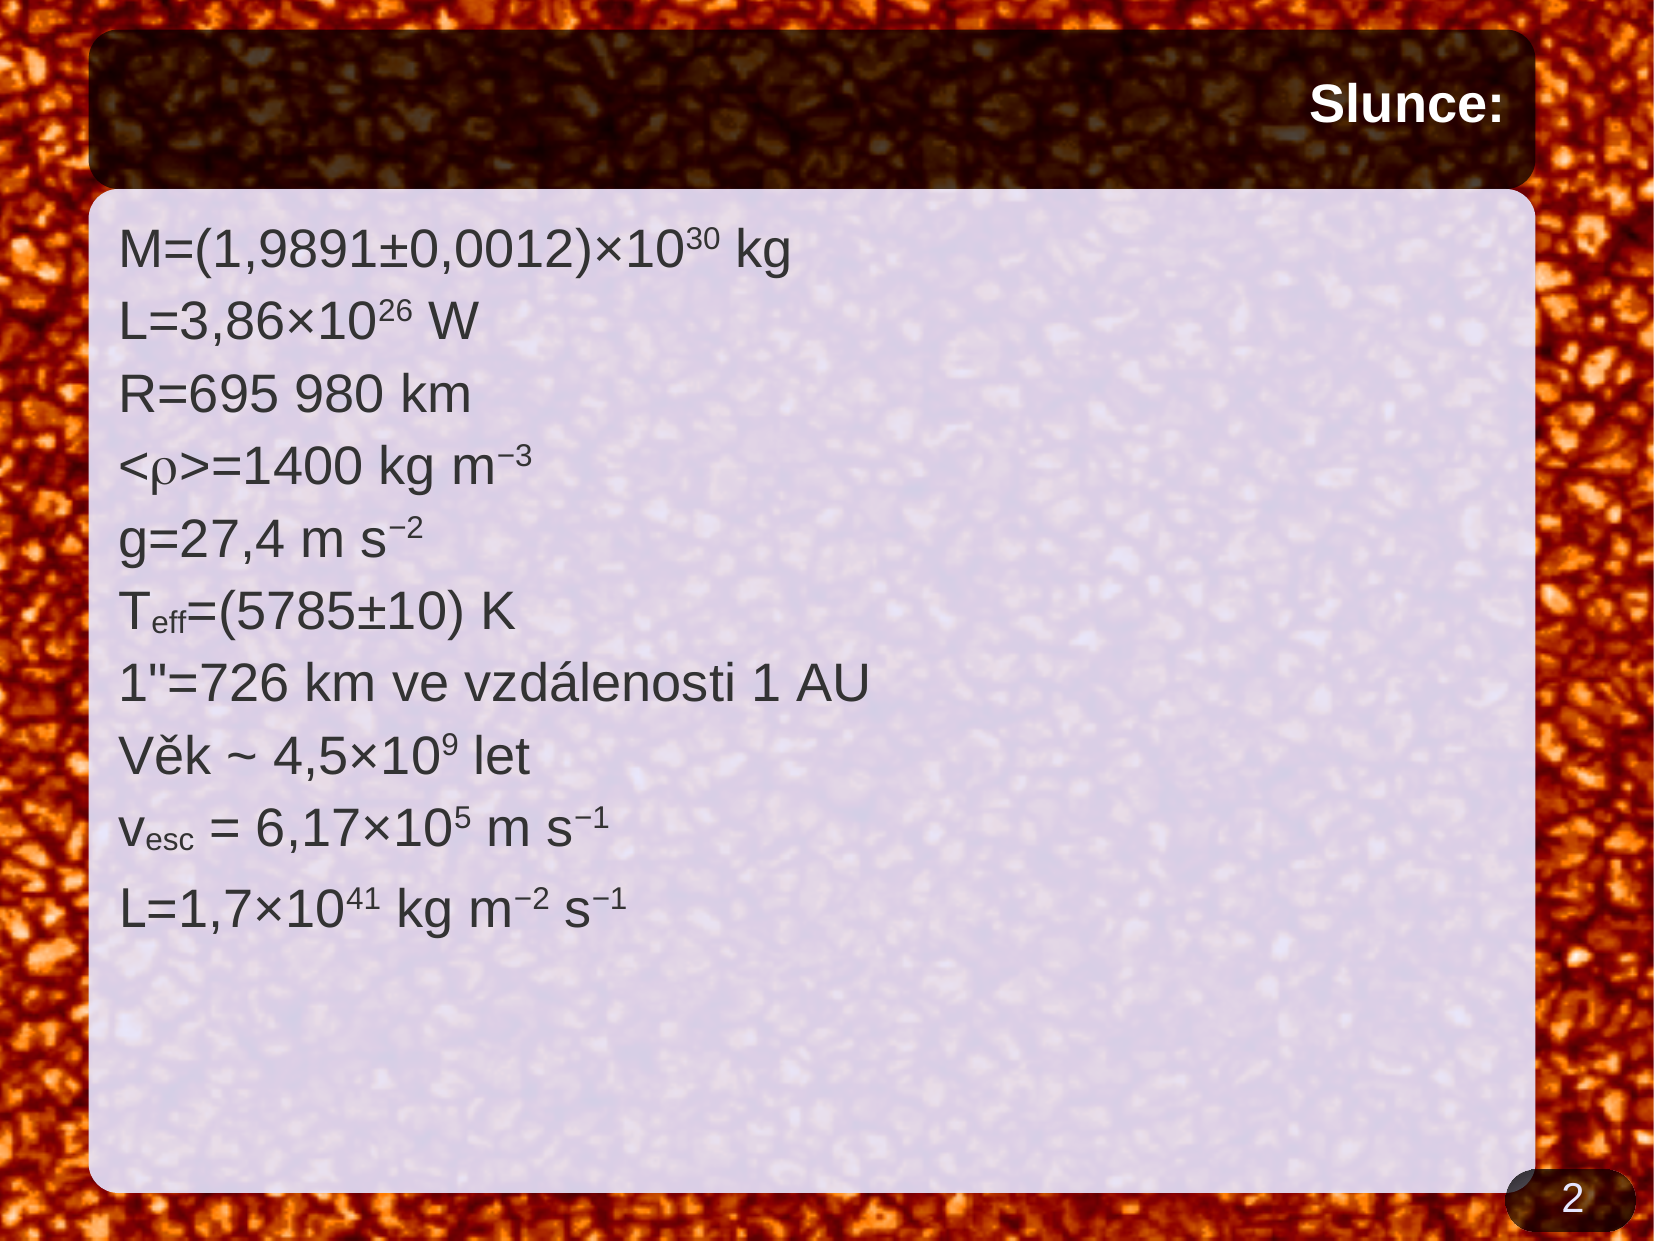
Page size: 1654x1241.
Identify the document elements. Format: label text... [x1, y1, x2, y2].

title Slunce: [118, 59, 1506, 148]
list M=(1,9891±0,0012)×1030 kg L=3,86×1026 W R=695 980 km <r>=1400 kg m−3 g=27,4 m s−2 Teff=(5785±10) K 1"=726 km ve vzdálenosti 1 AU Věk ~ 4,5×109 let vesc = 6,17×105 m s−1 L=1,7×1041 kg m−2 s−1 [118, 218, 1477, 1164]
picture [0, 0, 1654, 1241]
